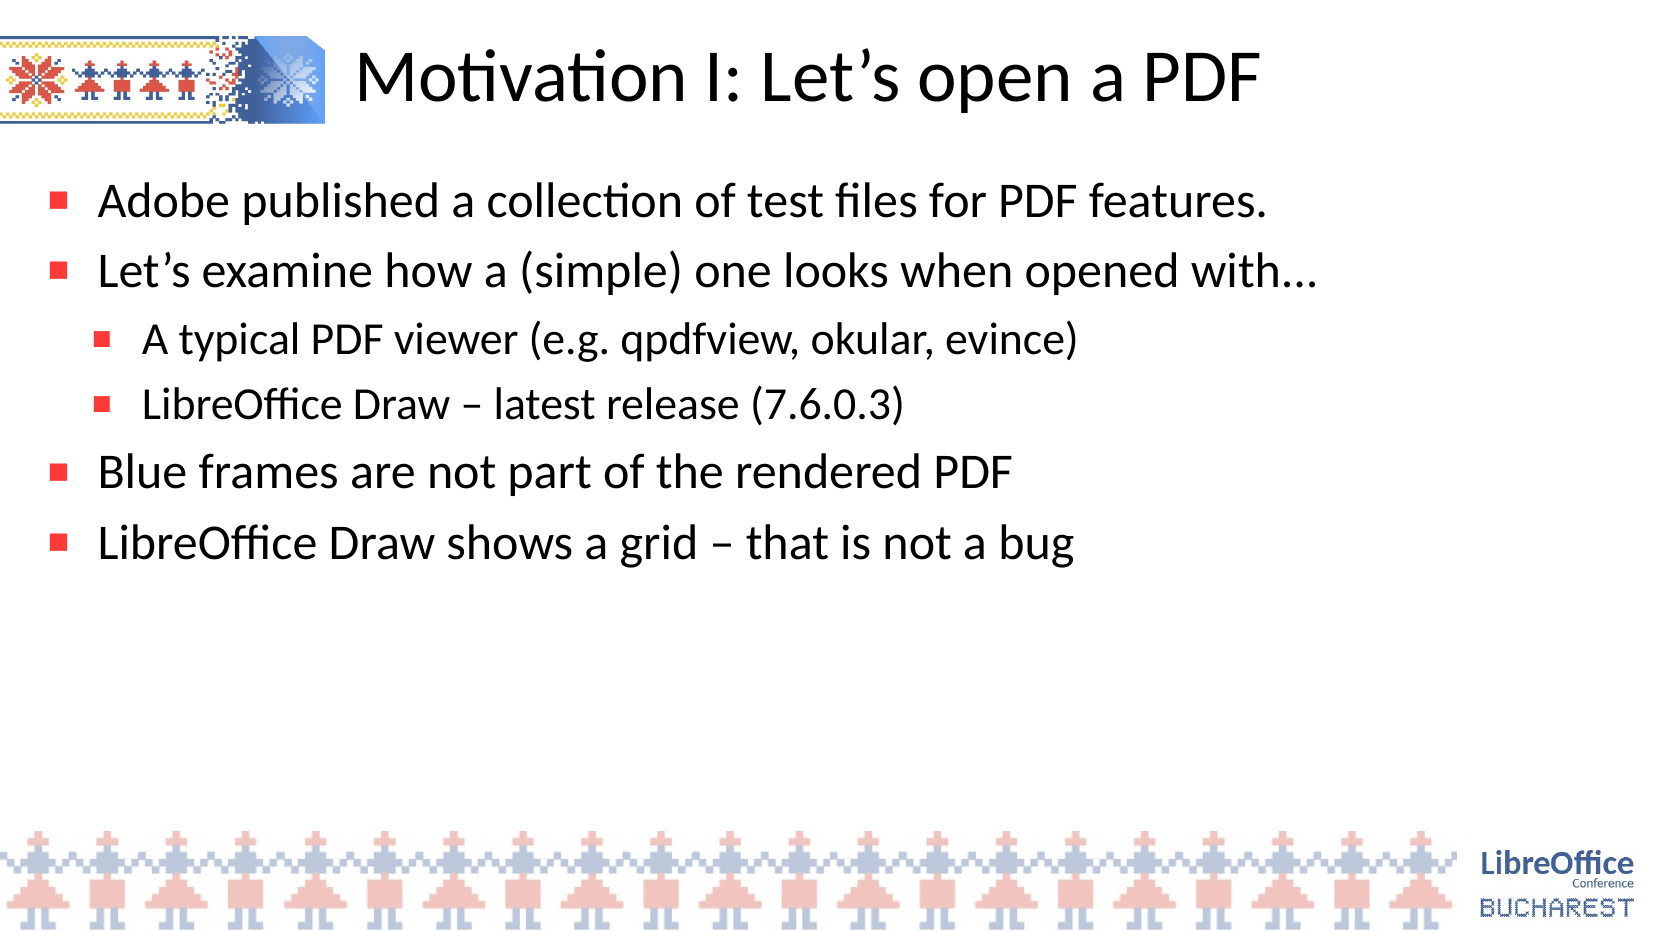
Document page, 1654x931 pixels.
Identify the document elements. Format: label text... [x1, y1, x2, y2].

subtitle eyalroz1@gmx.com [0, 35, 325, 124]
subtitle eyalroz1@gmx.com [1580, 812, 1640, 931]
title Motivation I: Let’s open a PDF [354, 23, 1625, 142]
list Adobe published a collection of test files for PDF features. Let’s examine how a (simple) one looks when opened with... A typical PDF viewer (e.g. qpdfview, okular, evince) LibreOffice Draw – latest release (7.6.0.3) Blue frames are not part of the rendered PDF LibreOffice Draw shows a grid – that is not a bug [47, 177, 1625, 798]
